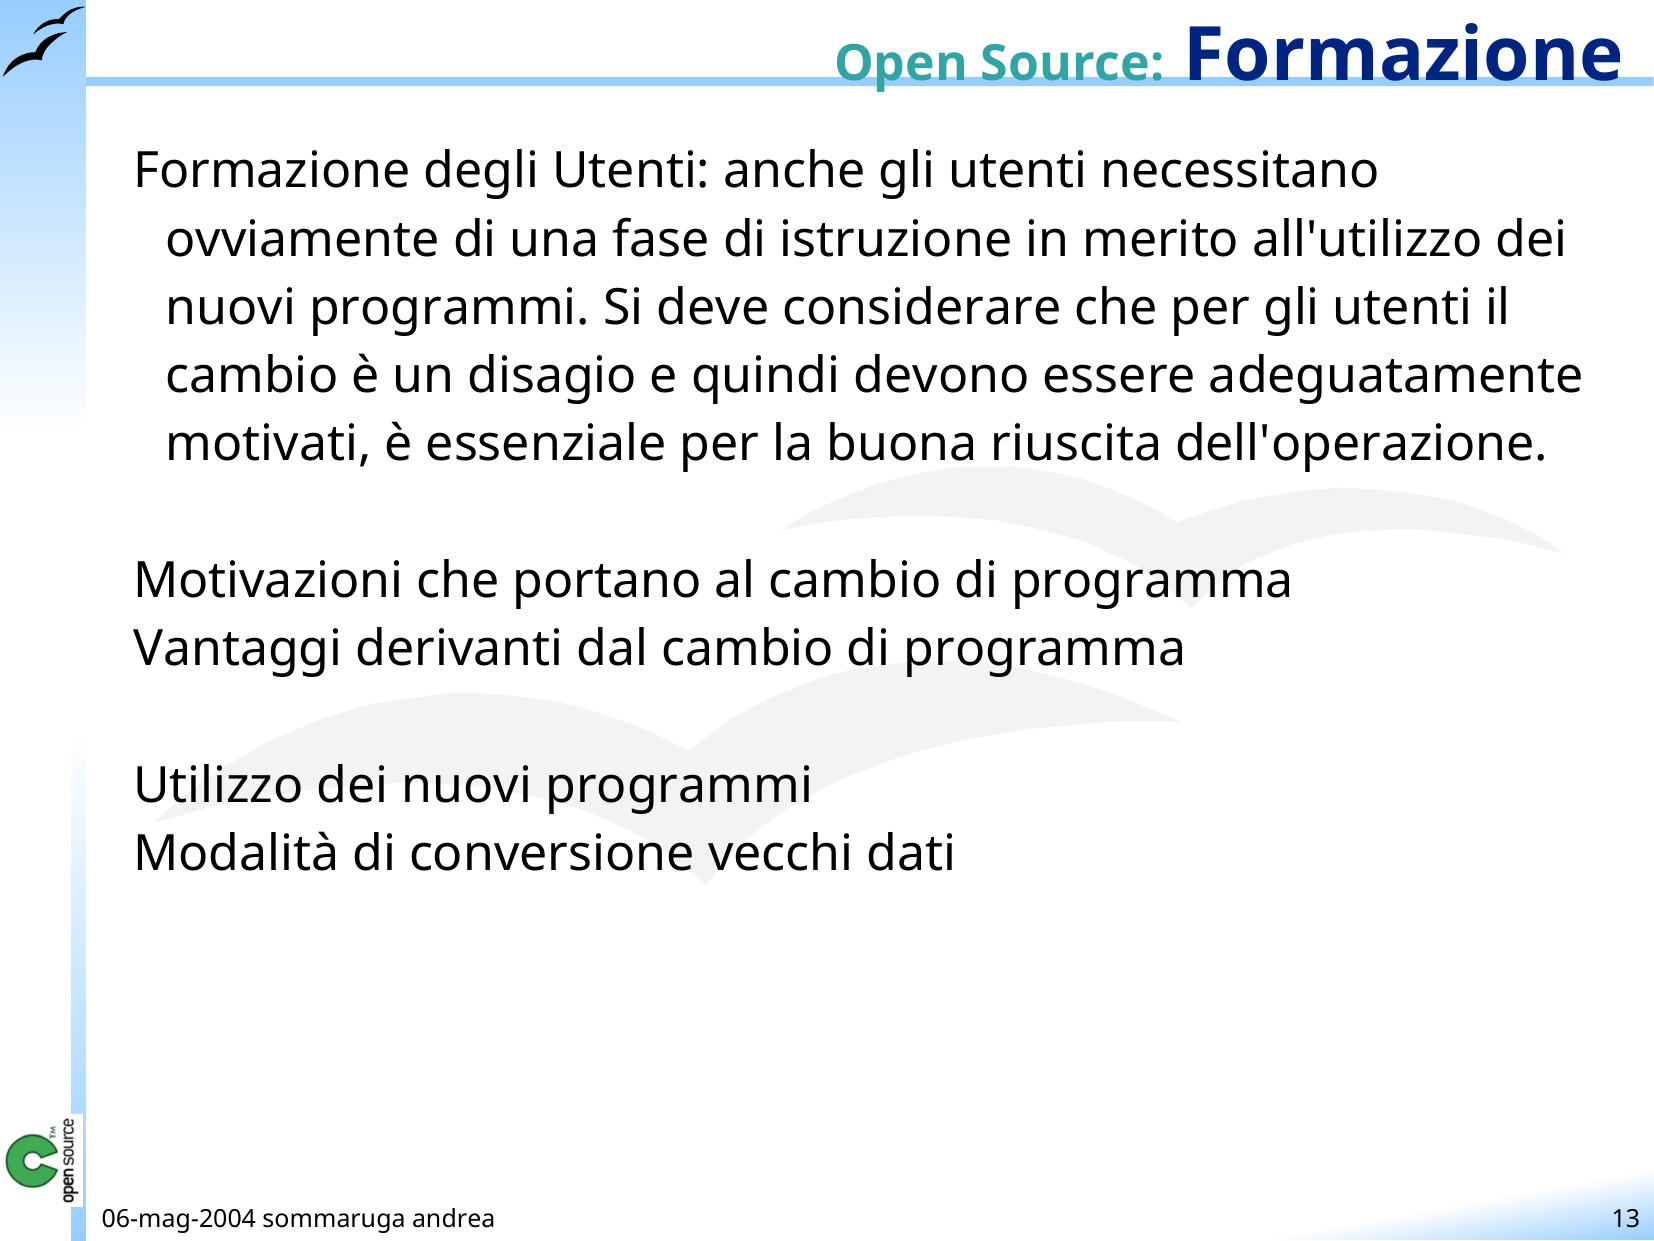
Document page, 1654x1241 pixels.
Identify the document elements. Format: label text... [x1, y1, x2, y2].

list Formazione degli Utenti: anche gli utenti necessitano ovviamente di una fase di istruzione in merito all'utilizzo dei nuovi programmi. Si deve considerare che per gli utenti il cambio è un disagio e quindi devono essere adeguatamente motivati, è essenziale per la buona riuscita dell'operazione. Motivazioni che portano al cambio di programma Vantaggi derivanti dal cambio di programma Utilizzo dei nuovi programmi Modalità di conversione vecchi dati [85, 134, 1628, 1163]
picture [1, 1115, 83, 1207]
title Open Source: Formazione [85, 0, 1654, 104]
